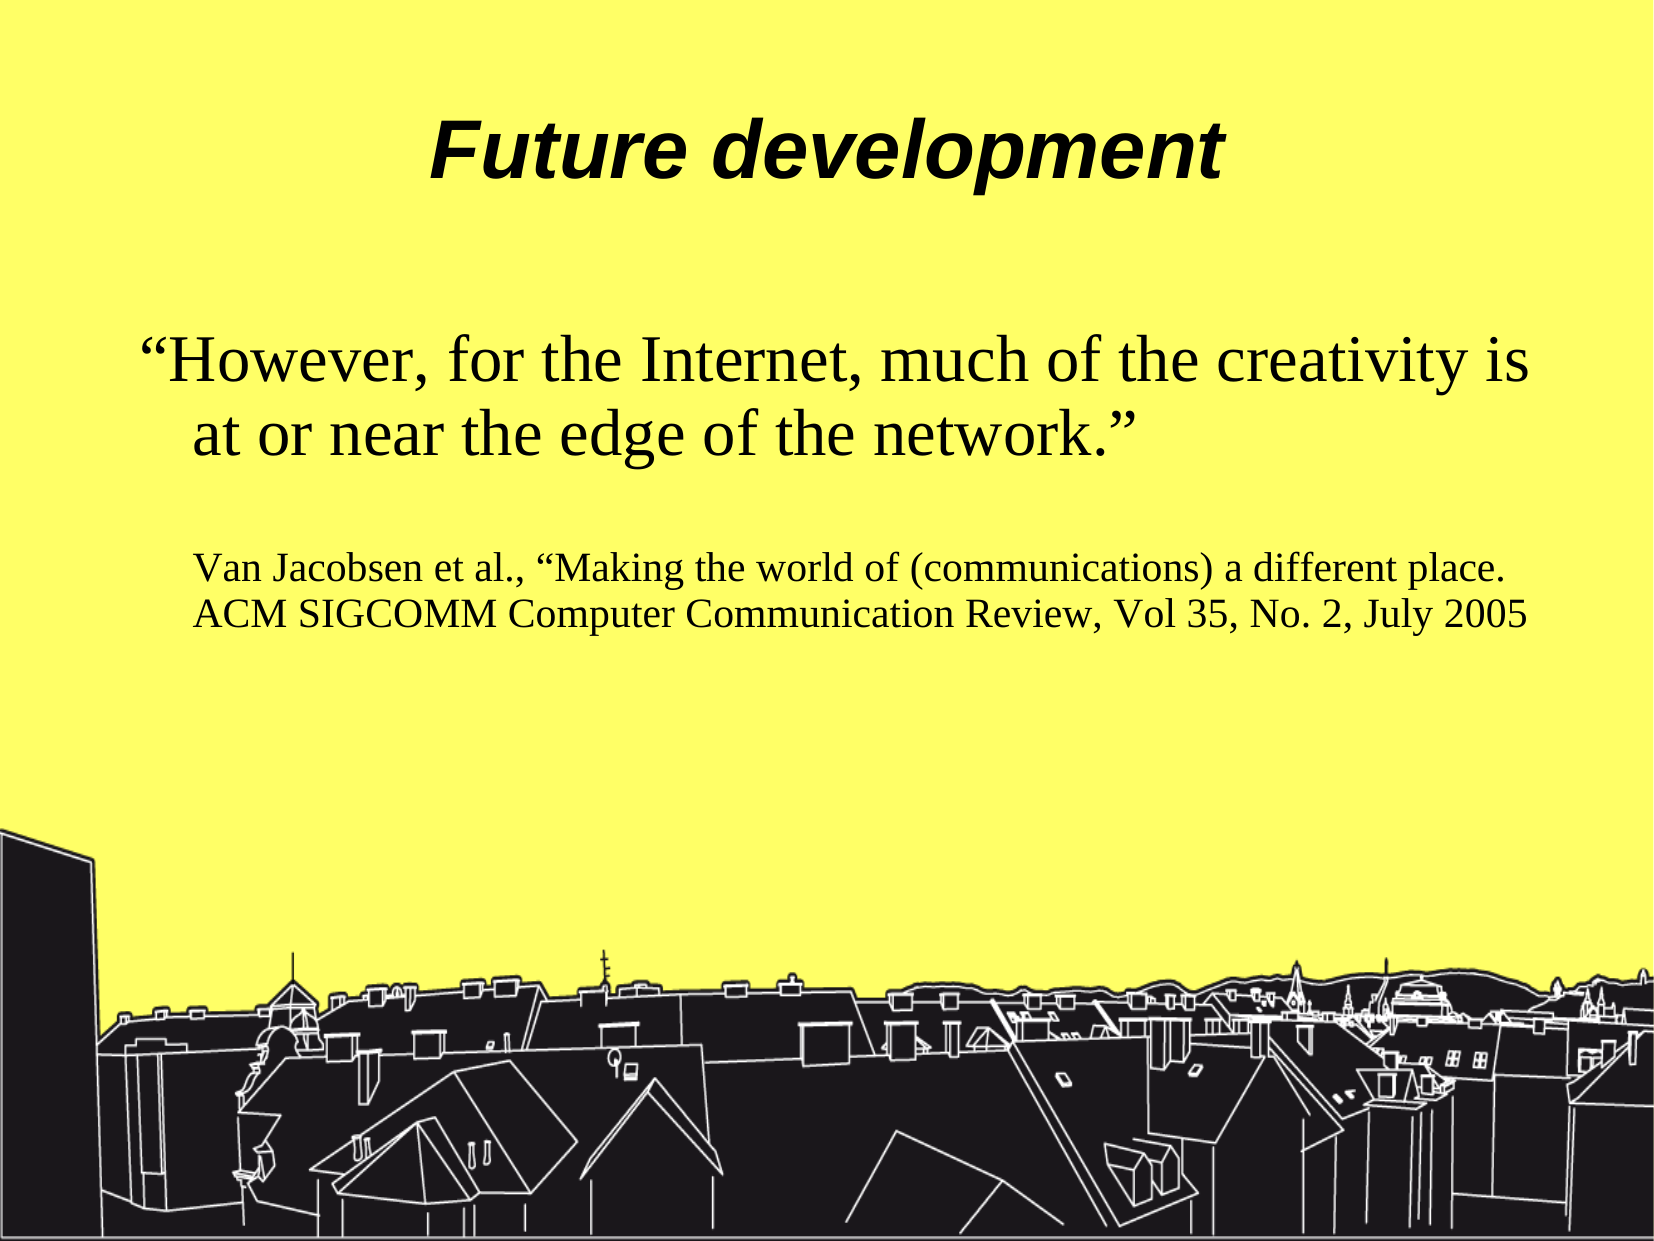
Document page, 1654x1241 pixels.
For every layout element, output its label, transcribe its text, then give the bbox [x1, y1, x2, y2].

title Future development [121, 46, 1534, 254]
picture [0, 827, 1654, 1241]
list “However, for the Internet, much of the creativity is at or near the edge of the network.” Van Jacobsen et al., “Making the world of (communications) a different place. ACM SIGCOMM Computer Communication Review, Vol 35, No. 2, July 2005 [121, 322, 1561, 1118]
